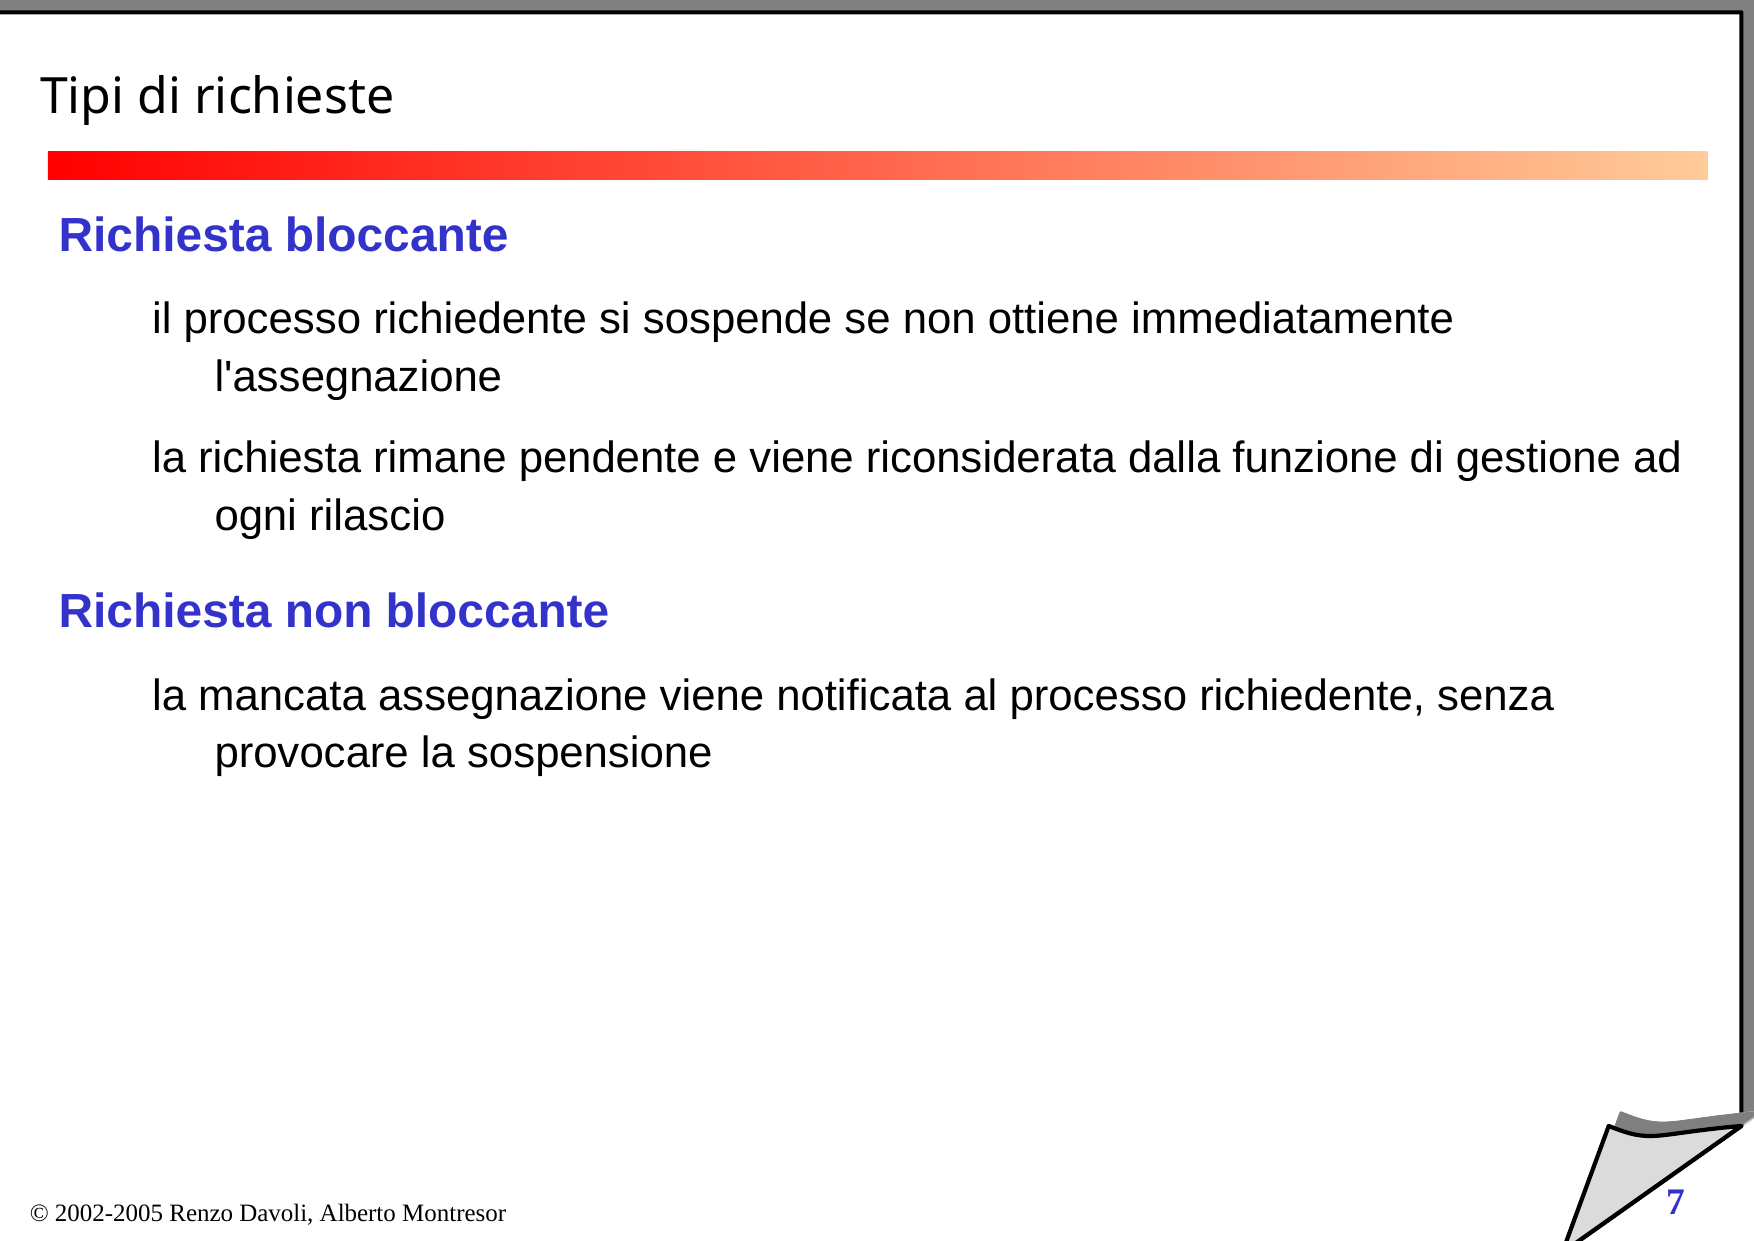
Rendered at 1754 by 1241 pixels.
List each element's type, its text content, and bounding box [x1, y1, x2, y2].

text_box q [750, 152, 754, 179]
title Tipi di richieste [40, 49, 1714, 144]
list Richiesta bloccante il processo richiedente si sospende se non ottiene immediatamente l'assegnazione la richiesta rimane pendente e viene riconsiderata dalla funzione di gestione ad ogni rilascio Richiesta non bloccante la mancata assegnazione viene notificata al processo richiedente, senza provocare la sospensione [58, 206, 1696, 835]
